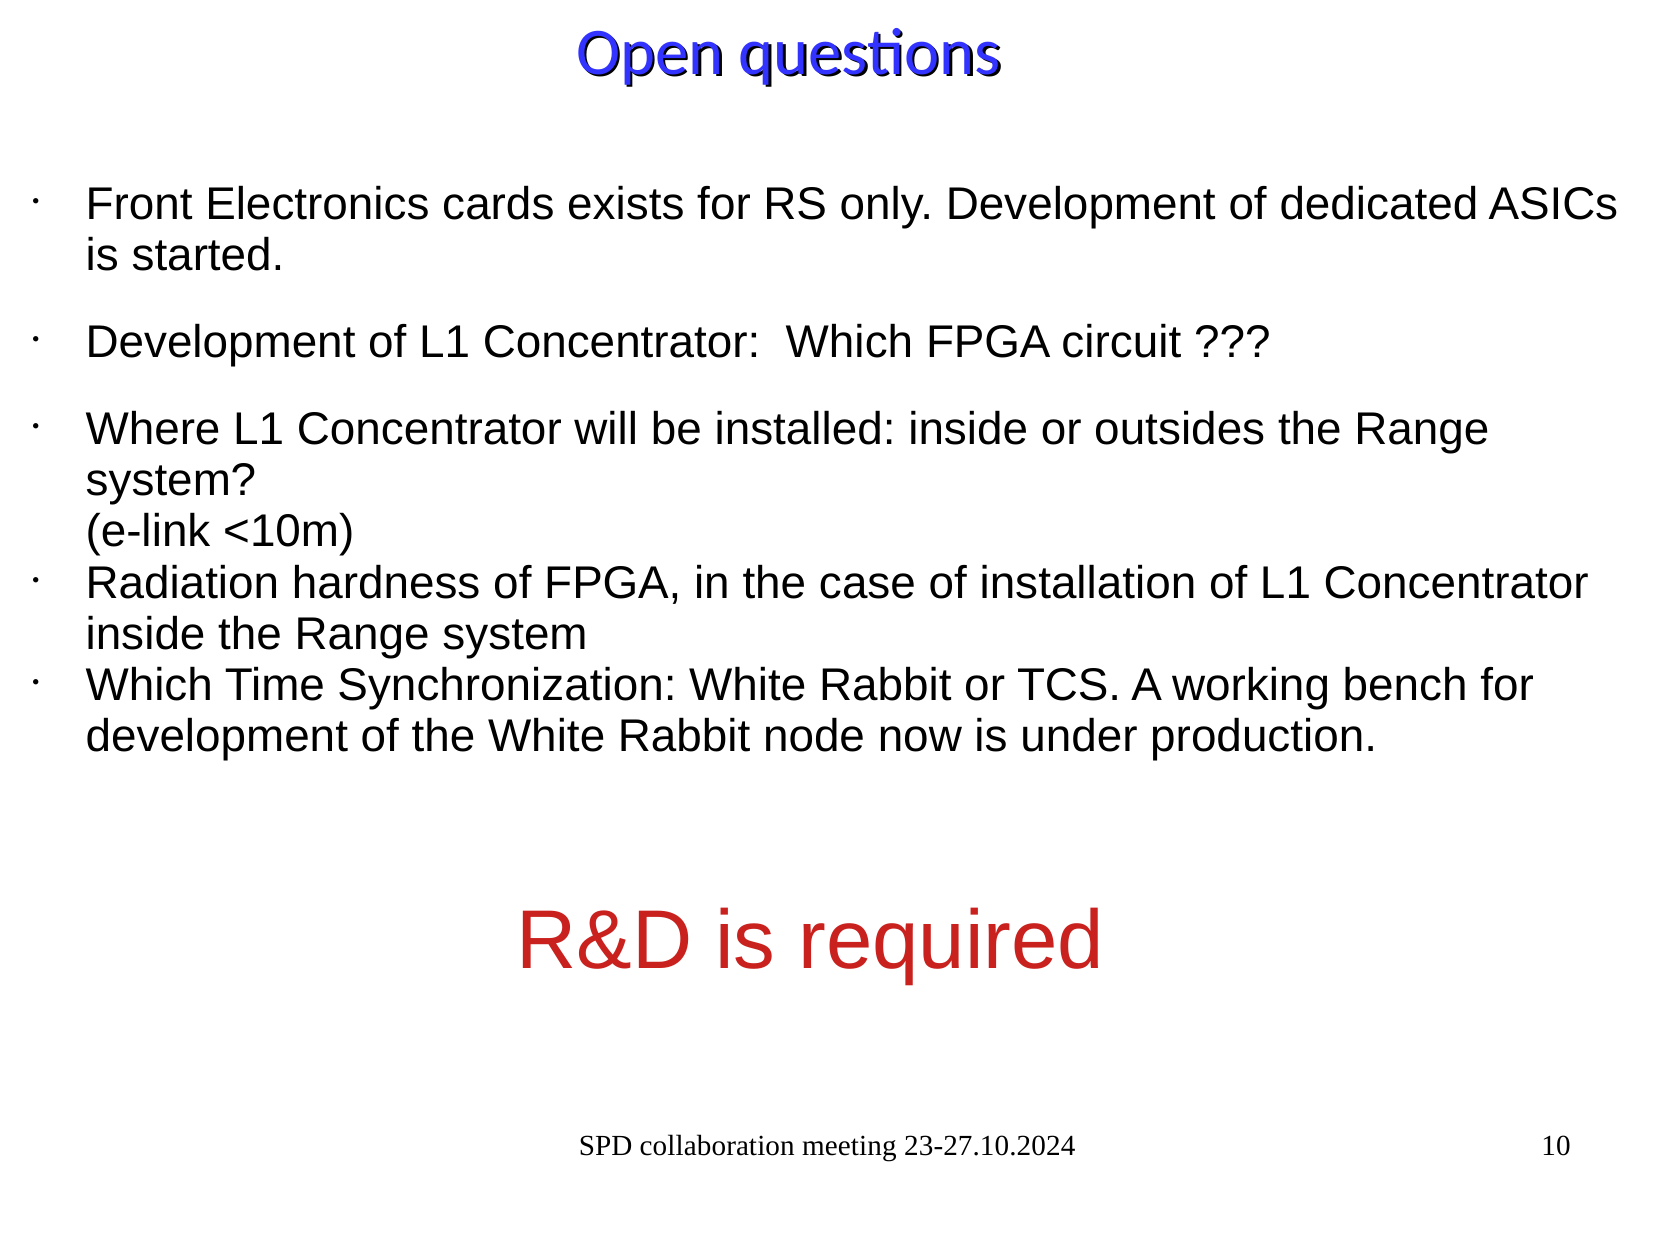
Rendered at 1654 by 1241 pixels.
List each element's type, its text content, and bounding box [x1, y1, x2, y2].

text_box Open questions [561, 0, 1034, 96]
text_box Front Electronics cards exists for RS only. Development of dedicated ASICs is started. Development of L1 Concentrator: Which FPGA circuit ??? Where L1 Concentrator will be installed: inside or outsides the Range system? (e-link <10m) Radiation hardness of FPGA, in the case of installation of L1 Concentrator inside the Range system Which Time Synchronization: White Rabbit or TCS. A working bench for development of the White Rabbit node now is under production. [0, 170, 1654, 886]
text_box R&D is required [501, 885, 1120, 994]
